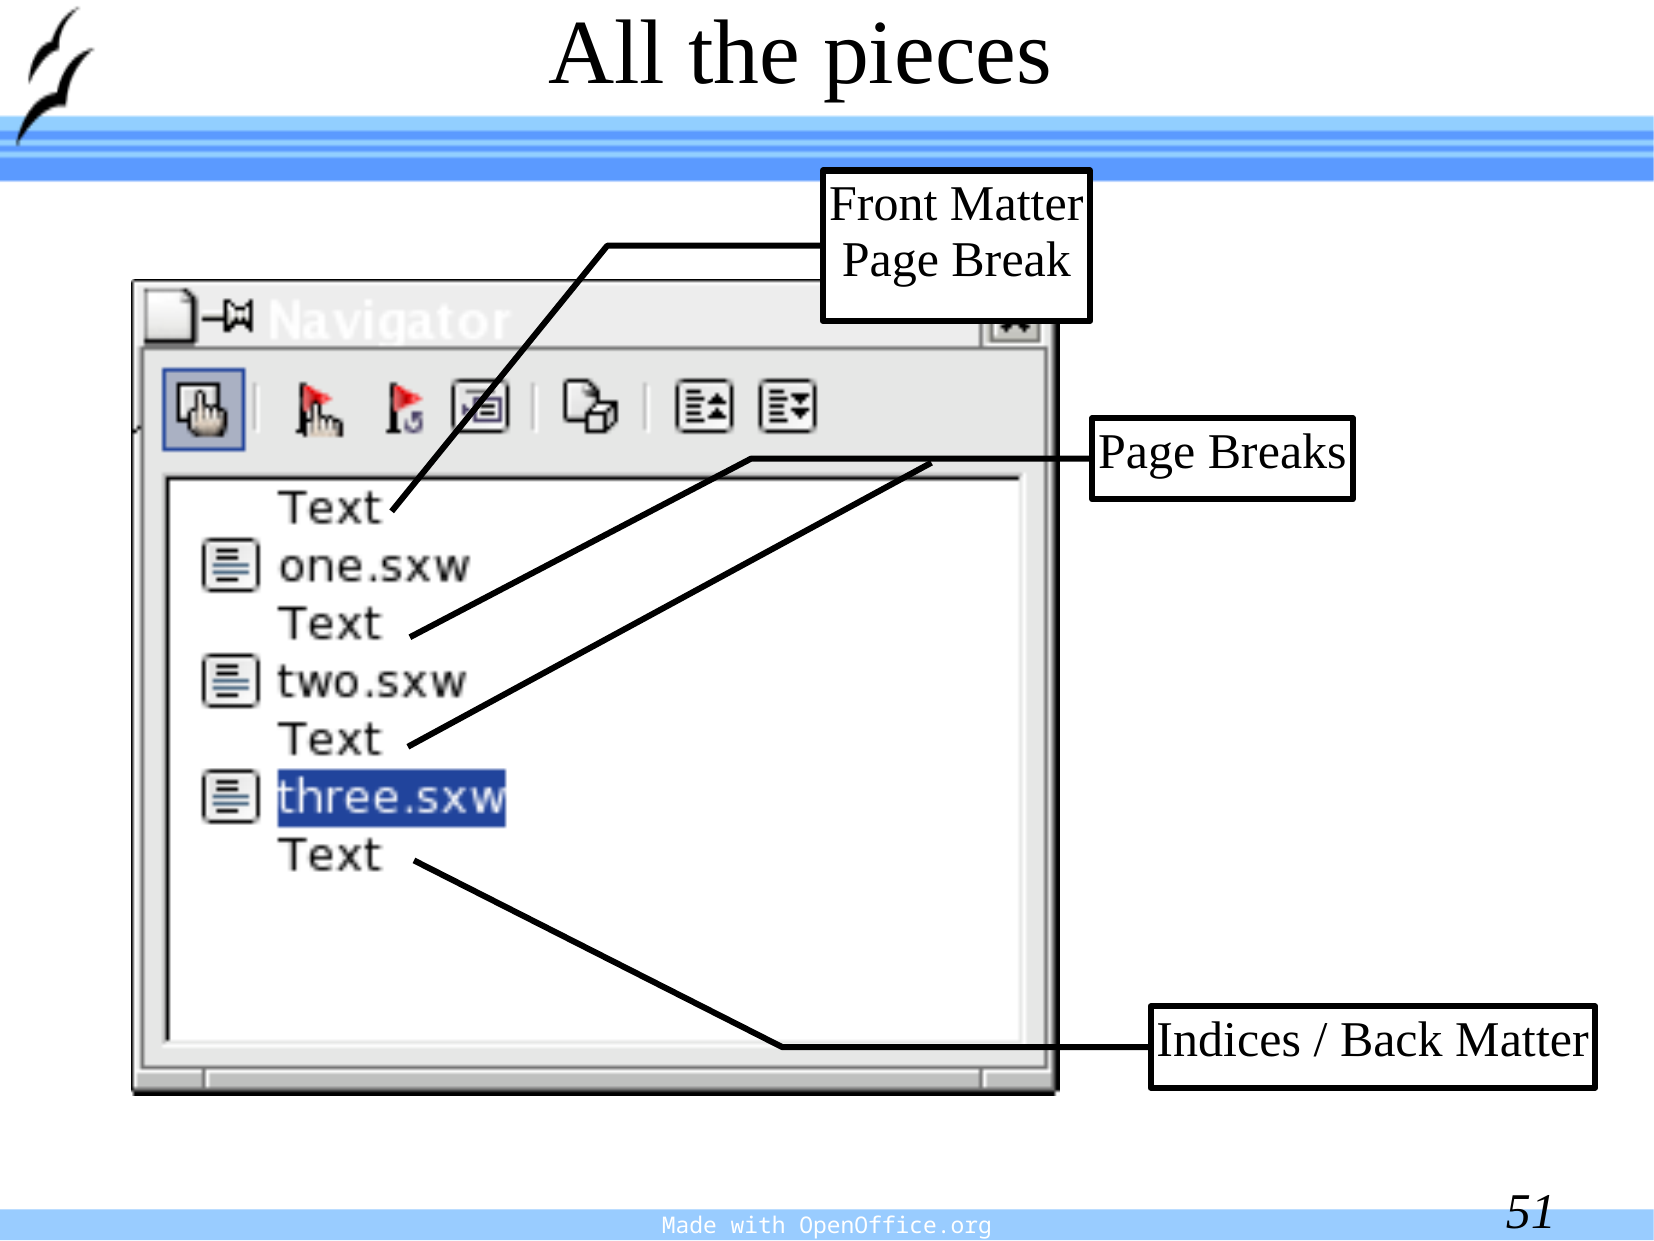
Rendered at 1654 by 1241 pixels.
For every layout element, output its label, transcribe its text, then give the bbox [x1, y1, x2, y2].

text_box Front Matter Page Break [822, 170, 1091, 321]
picture [0, 0, 1654, 188]
title All the pieces [94, 0, 1507, 117]
text_box Page Breaks [1092, 418, 1353, 500]
picture [131, 279, 1060, 1096]
text_box Indices / Back Matter [1150, 1006, 1596, 1088]
